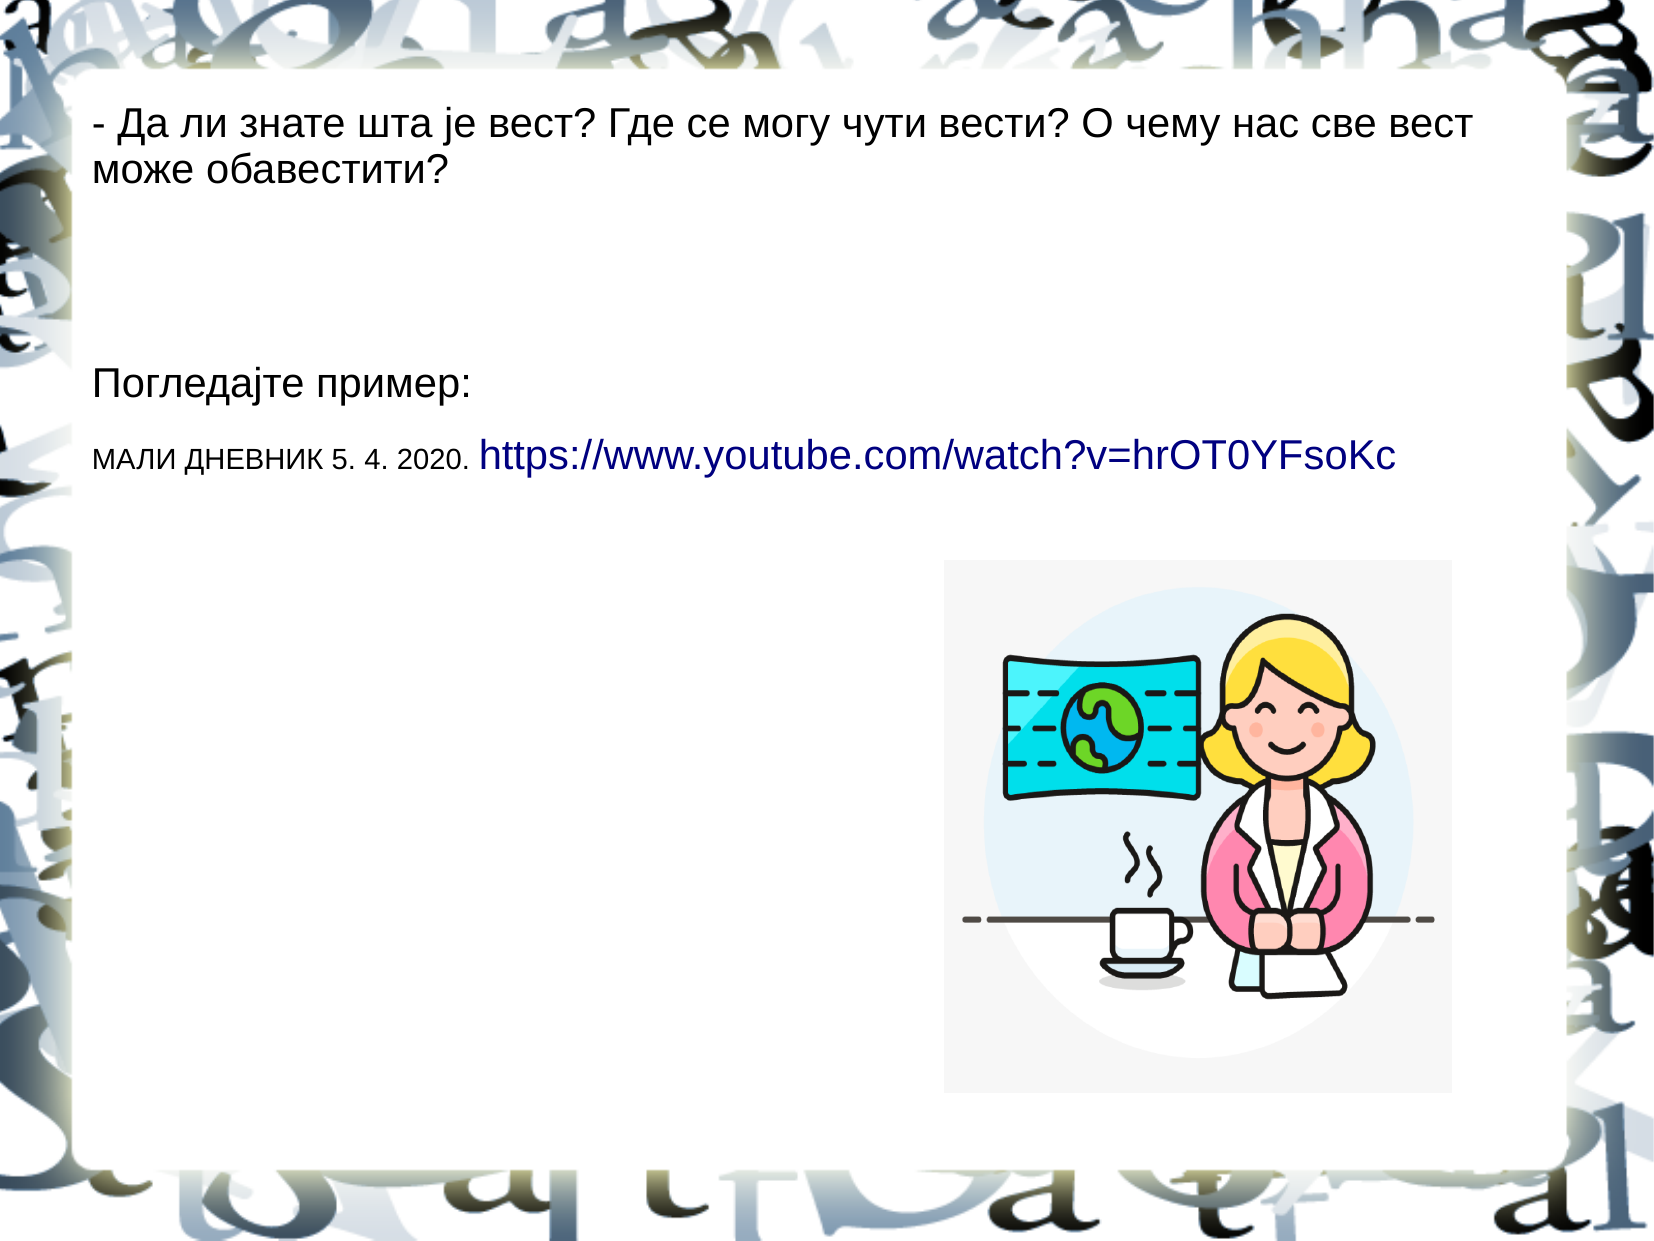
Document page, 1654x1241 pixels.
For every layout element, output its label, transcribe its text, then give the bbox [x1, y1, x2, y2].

picture [0, 0, 1654, 1241]
text_box - Да ли знате шта је вест? Где се могу чути вести? О чему нас све вест може обавестити? Погледајте пример: МАЛИ ДНЕВНИК 5. 4. 2020. https://www.youtube.com/watch?v=hrOT0YFsoKc [77, 92, 1506, 664]
